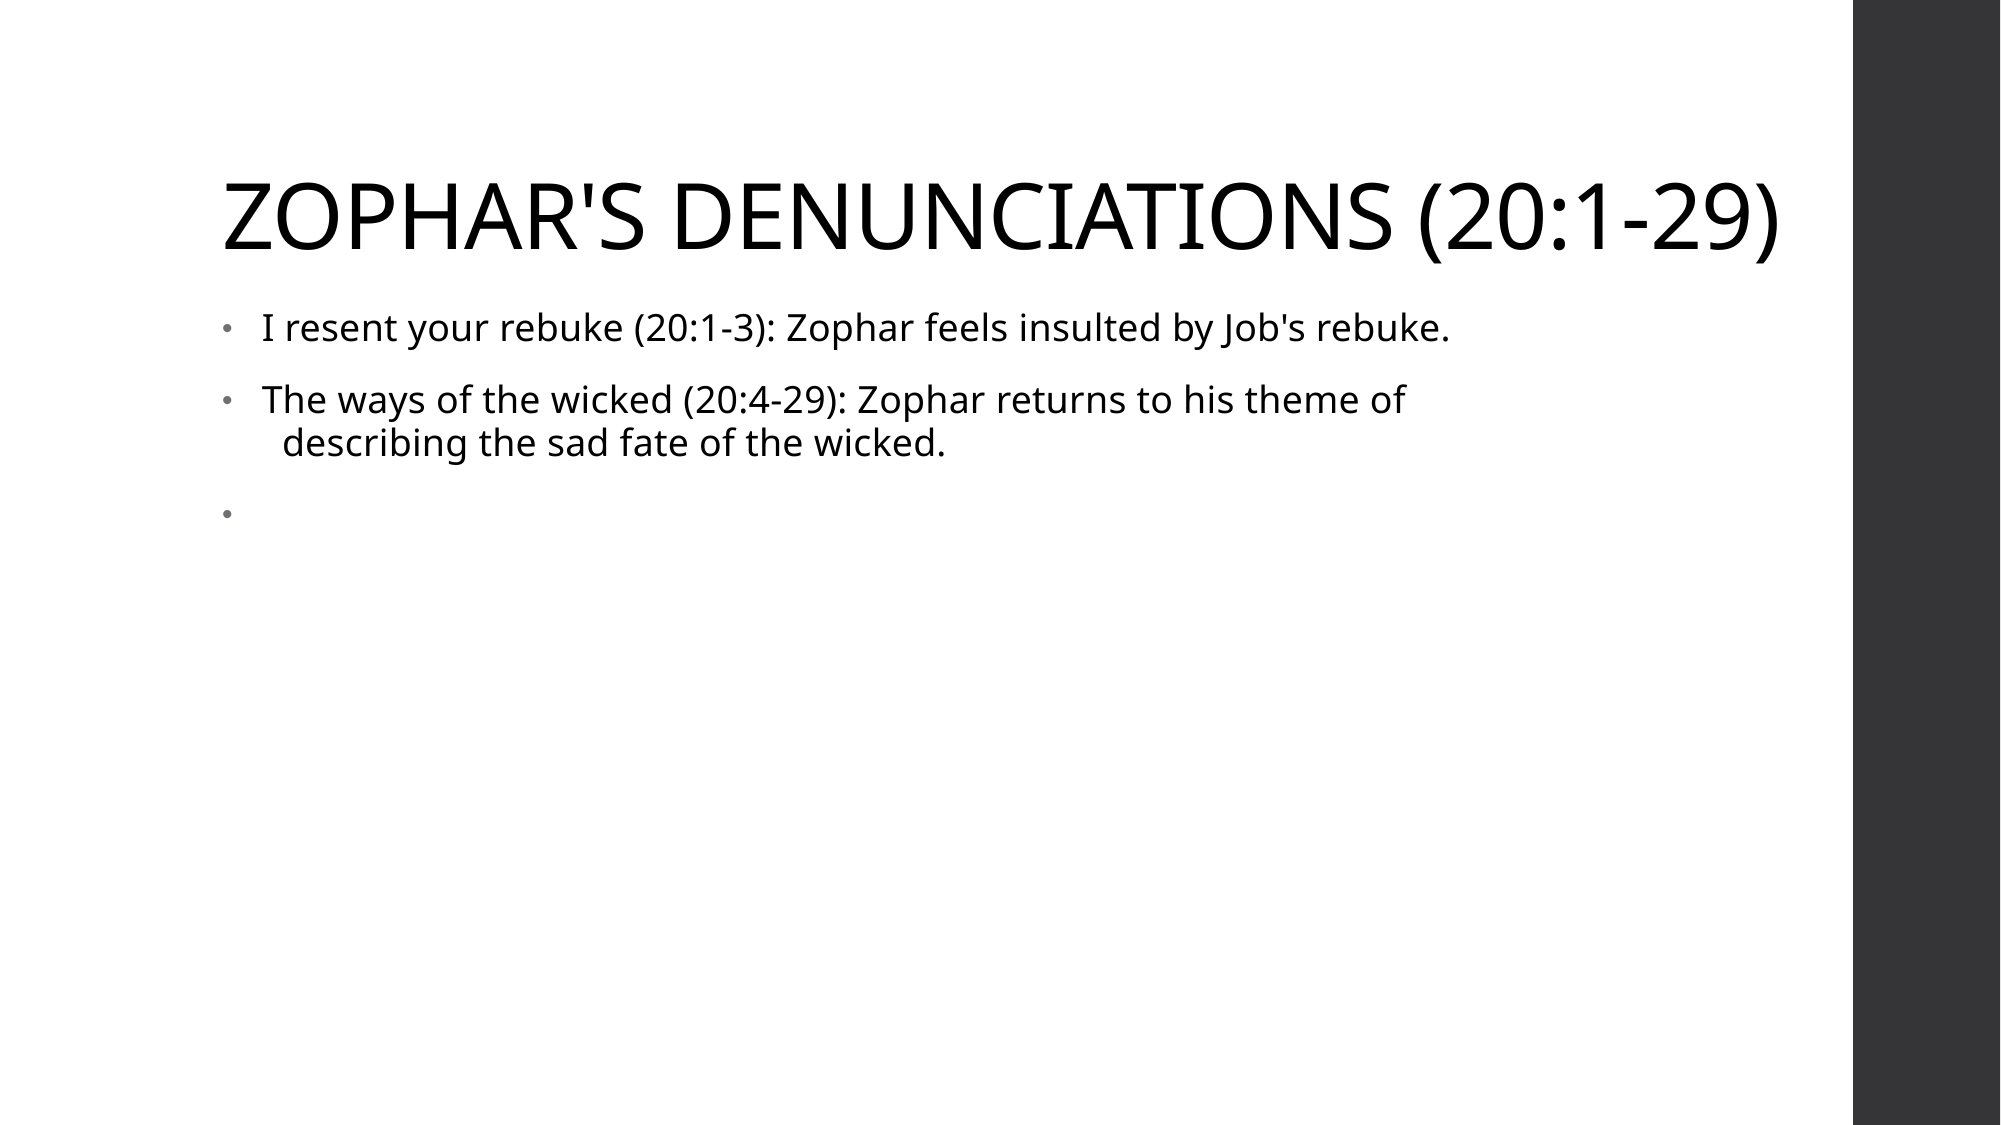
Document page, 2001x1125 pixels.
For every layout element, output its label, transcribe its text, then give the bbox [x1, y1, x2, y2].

title ZOPHAR'S DENUNCIATIONS (20:1-29) [206, 60, 1797, 278]
list I resent your rebuke (20:1-3): Zophar feels insulted by Job's rebuke. The ways of the wicked (20:4-29): Zophar returns to his theme of describing the sad fate of the wicked. [206, 299, 1617, 1014]
